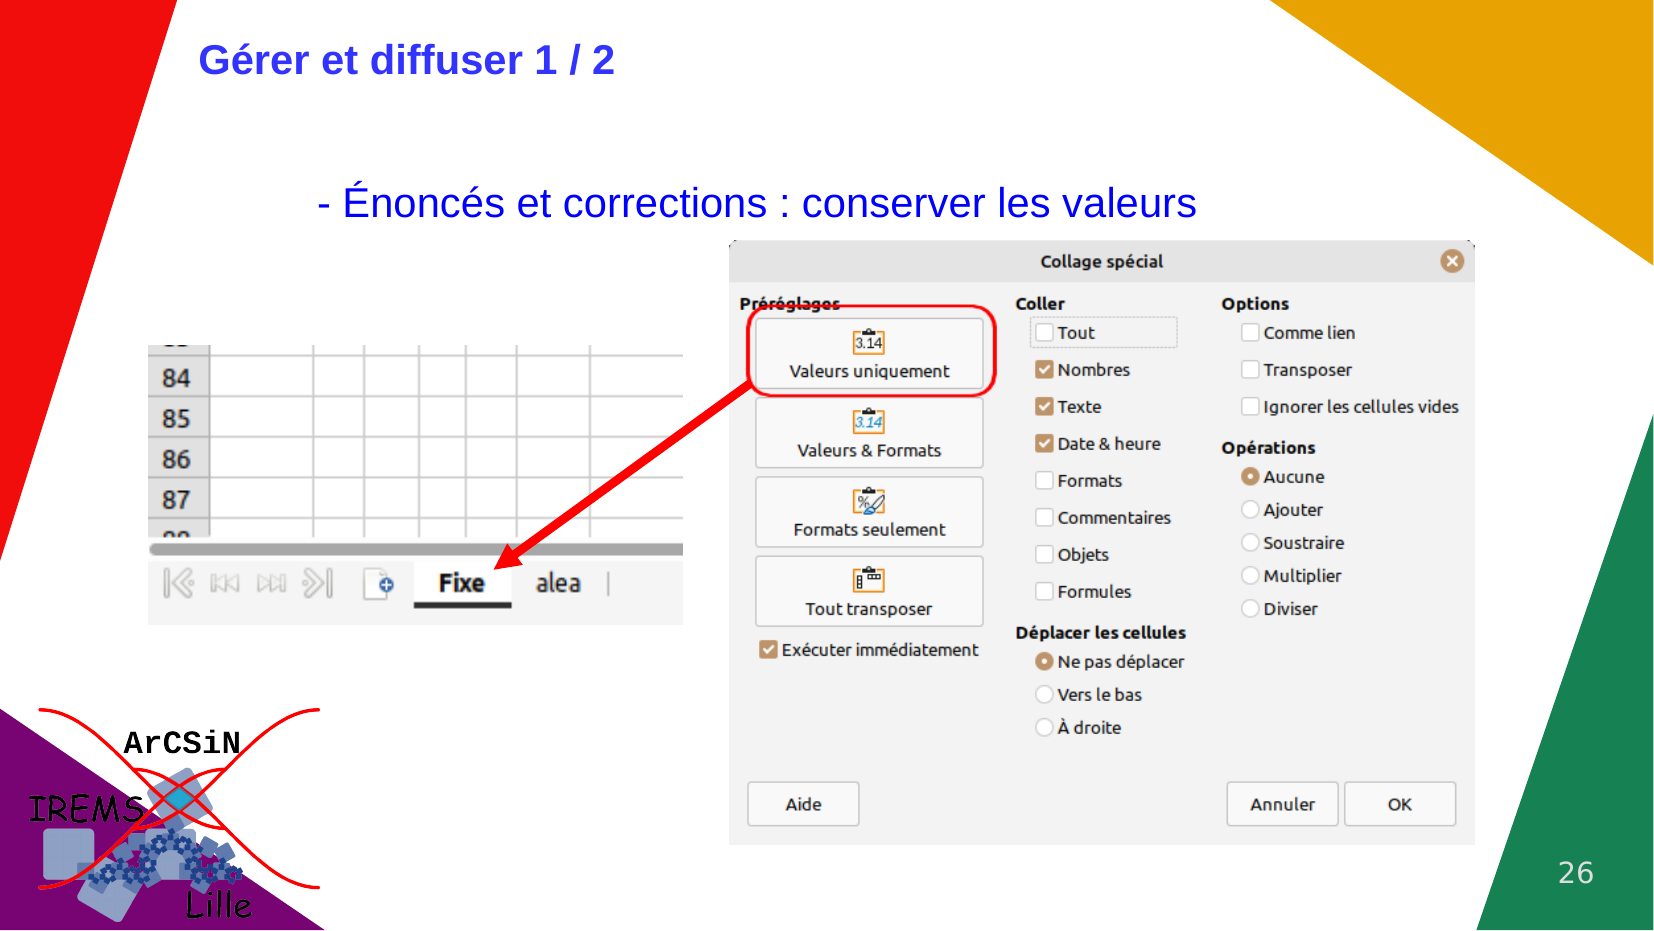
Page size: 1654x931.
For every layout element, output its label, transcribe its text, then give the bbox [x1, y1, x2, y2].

picture [29, 708, 320, 922]
text_box - Énoncés et corrections : conserver les valeurs [317, 179, 1582, 273]
picture [729, 240, 1475, 845]
picture [148, 345, 683, 625]
text_box Gérer et diffuser 1 / 2 [183, 29, 1304, 94]
